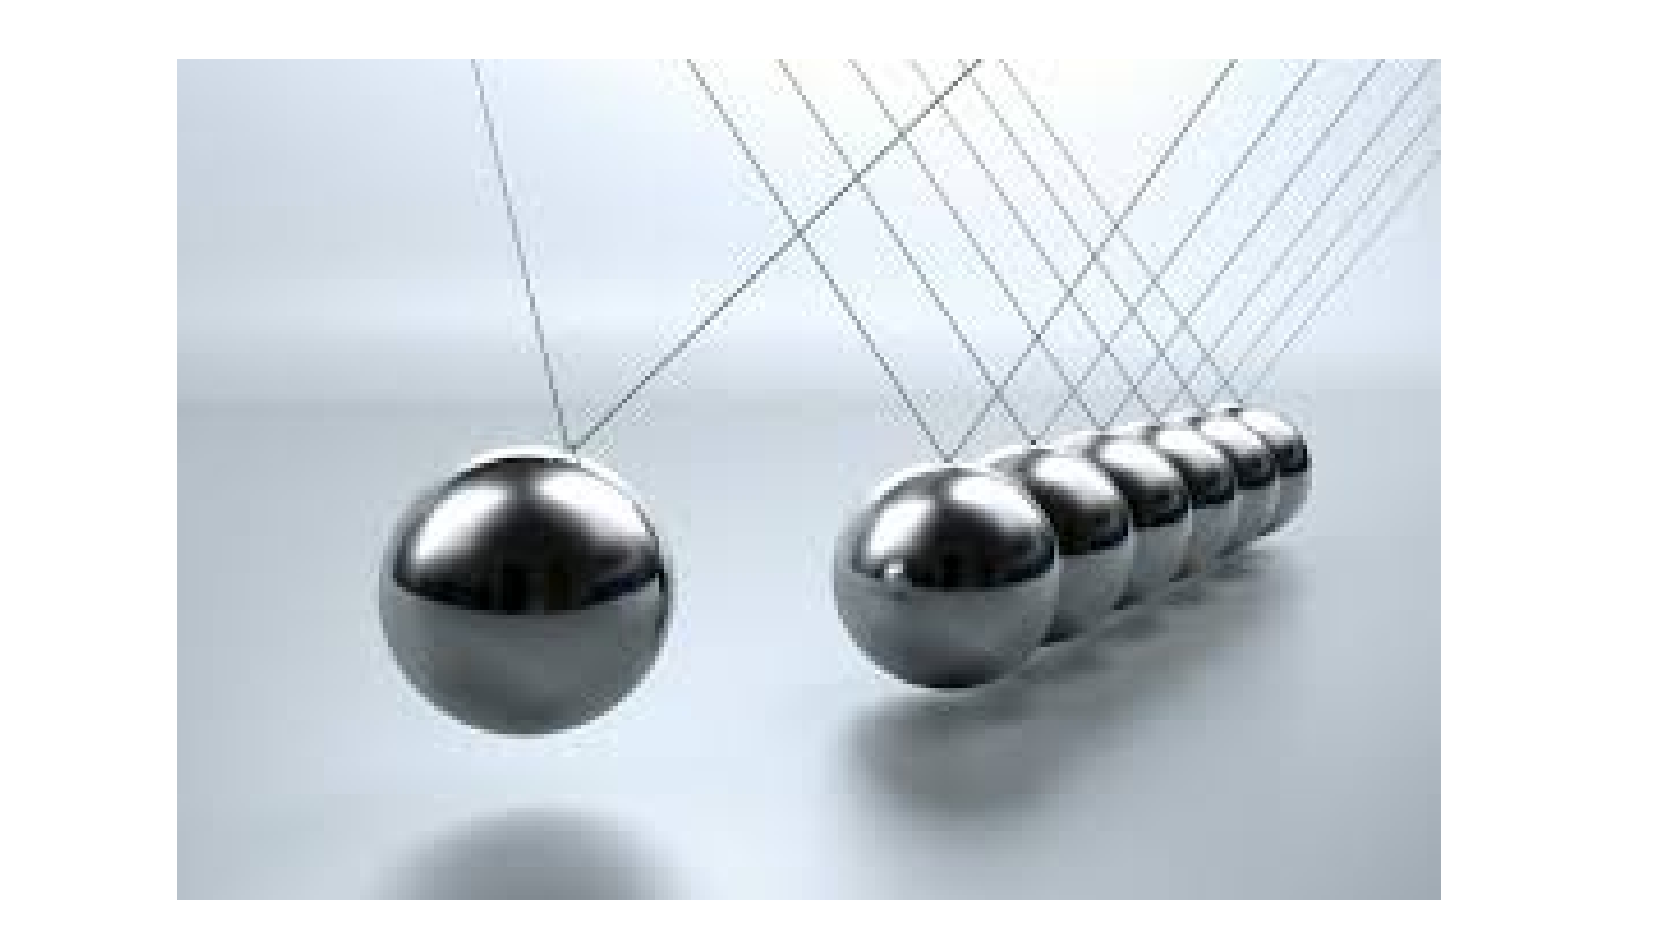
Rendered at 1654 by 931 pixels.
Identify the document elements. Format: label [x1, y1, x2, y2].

picture [177, 59, 1441, 901]
